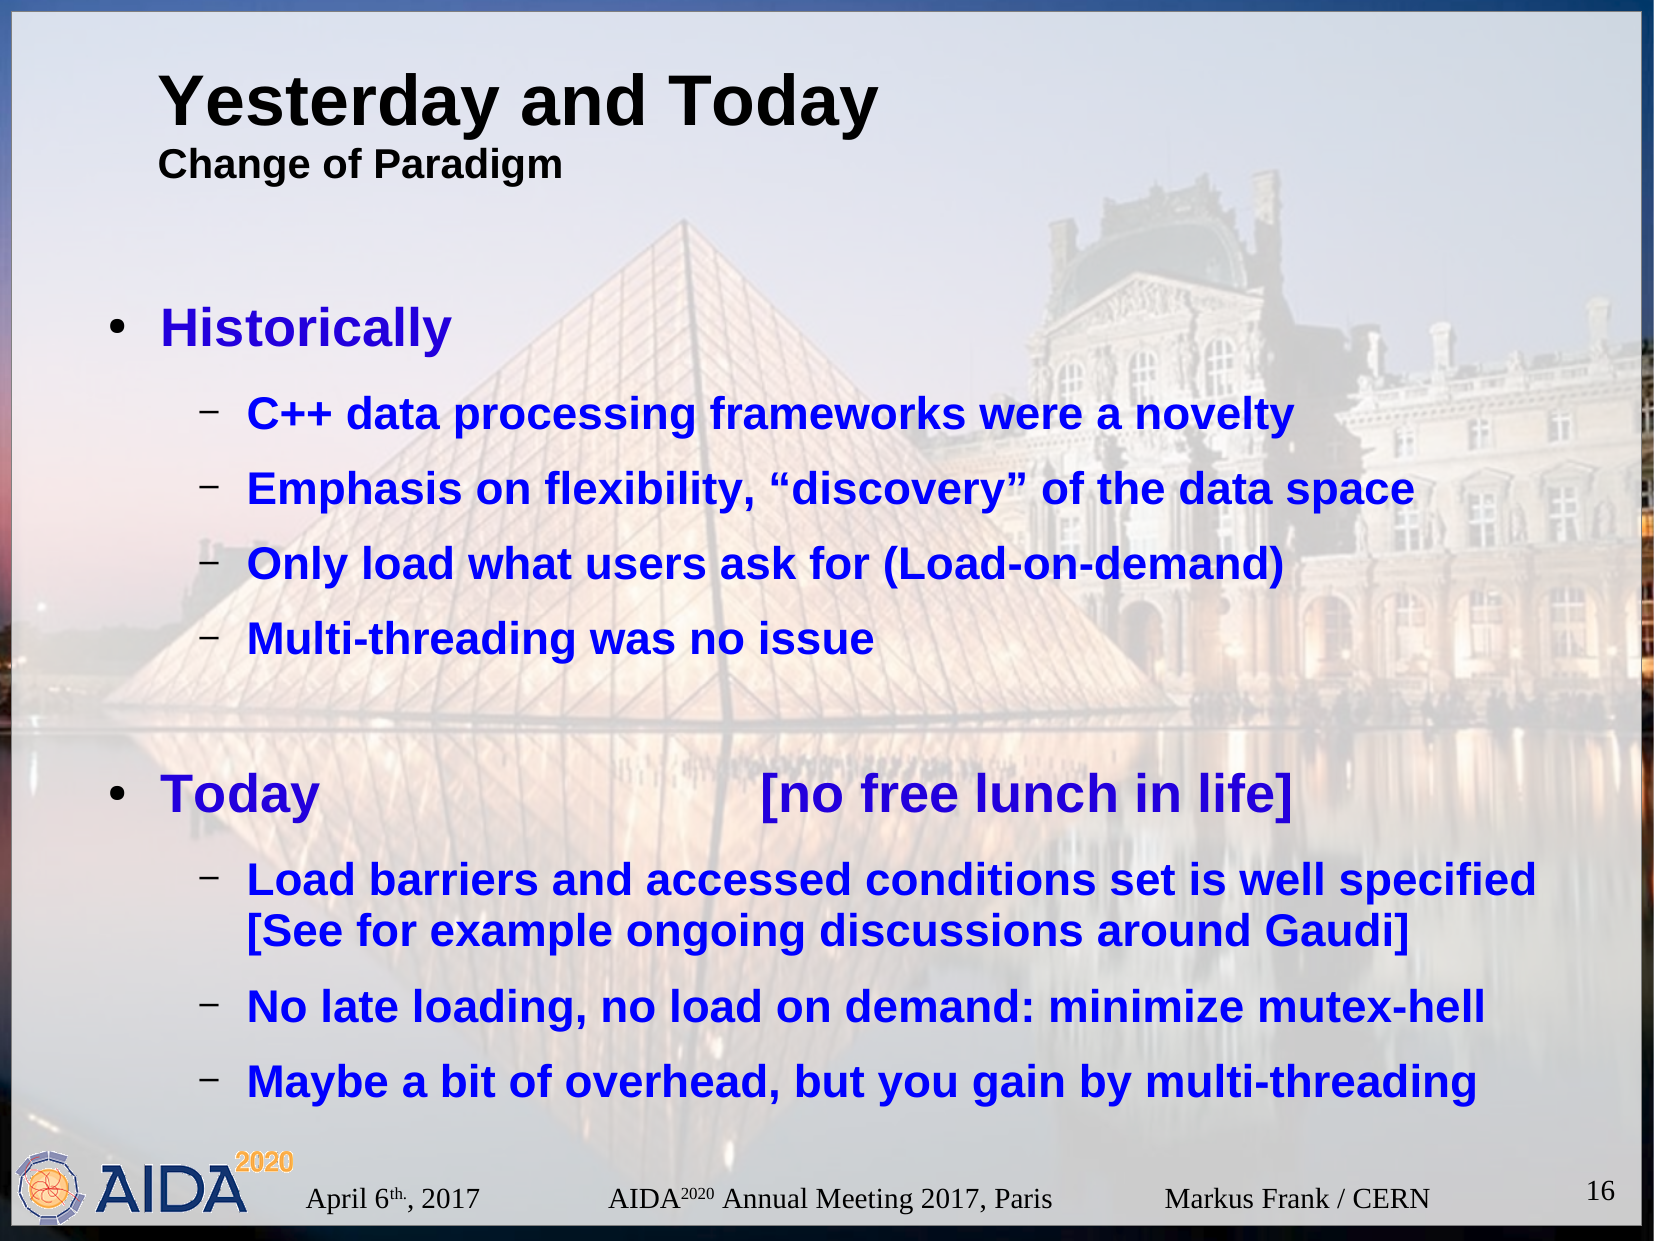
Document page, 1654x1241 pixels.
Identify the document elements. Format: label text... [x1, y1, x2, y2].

picture [0, 0, 1654, 1241]
list Historically C++ data processing frameworks were a novelty Emphasis on flexibility, “discovery” of the data space Only load what users ask for (Load-on-demand) Multi-threading was no issue Today [no free lunch in life] Load barriers and accessed conditions set is well specified [See for example ongoing discussions around Gaudi] No late loading, no load on demand: minimize mutex-hell Maybe a bit of overhead, but you gain by multi-threading [90, 297, 1546, 1108]
title Yesterday and Today Change of Paradigm [82, 19, 1536, 227]
